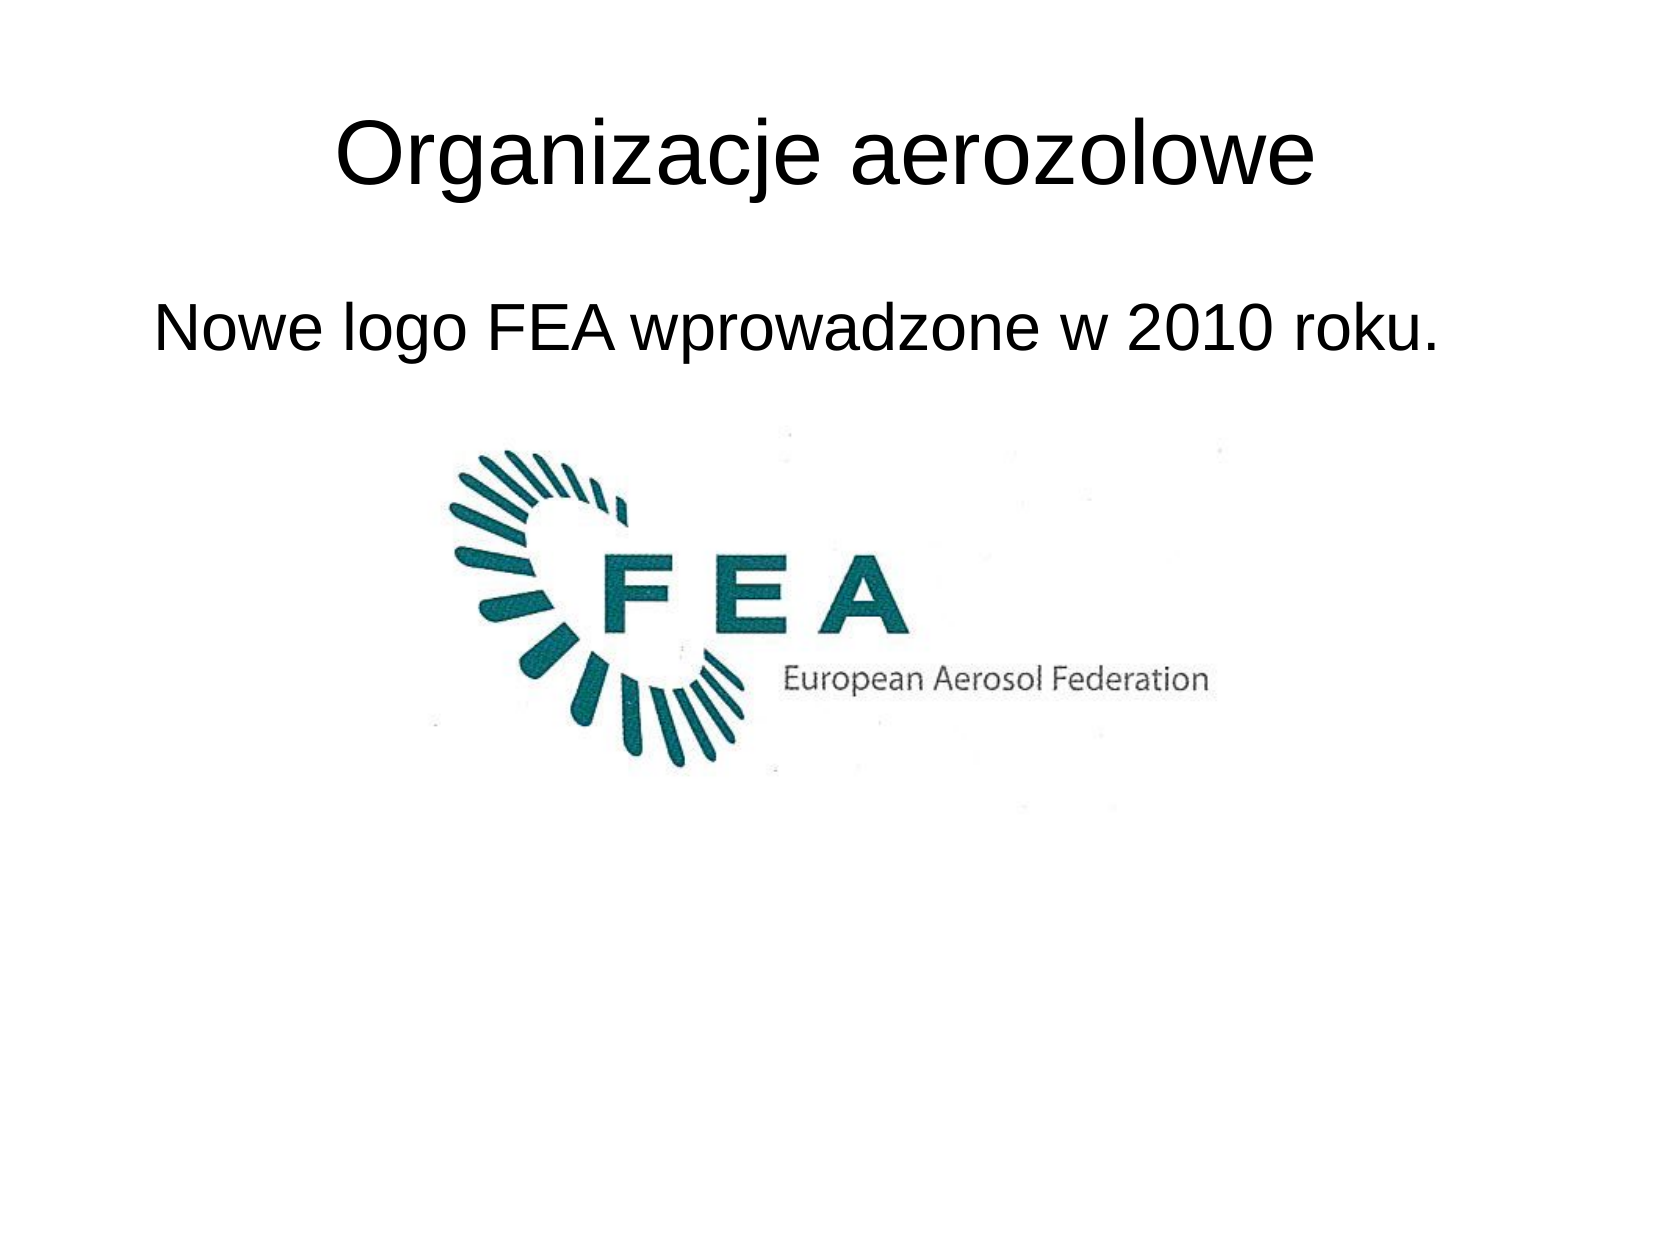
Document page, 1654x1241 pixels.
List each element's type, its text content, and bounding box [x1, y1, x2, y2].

list Nowe logo FEA wprowadzone w 2010 roku. [82, 290, 1571, 1010]
title Organizacje aerozolowe [82, 49, 1571, 257]
picture [408, 418, 1250, 822]
